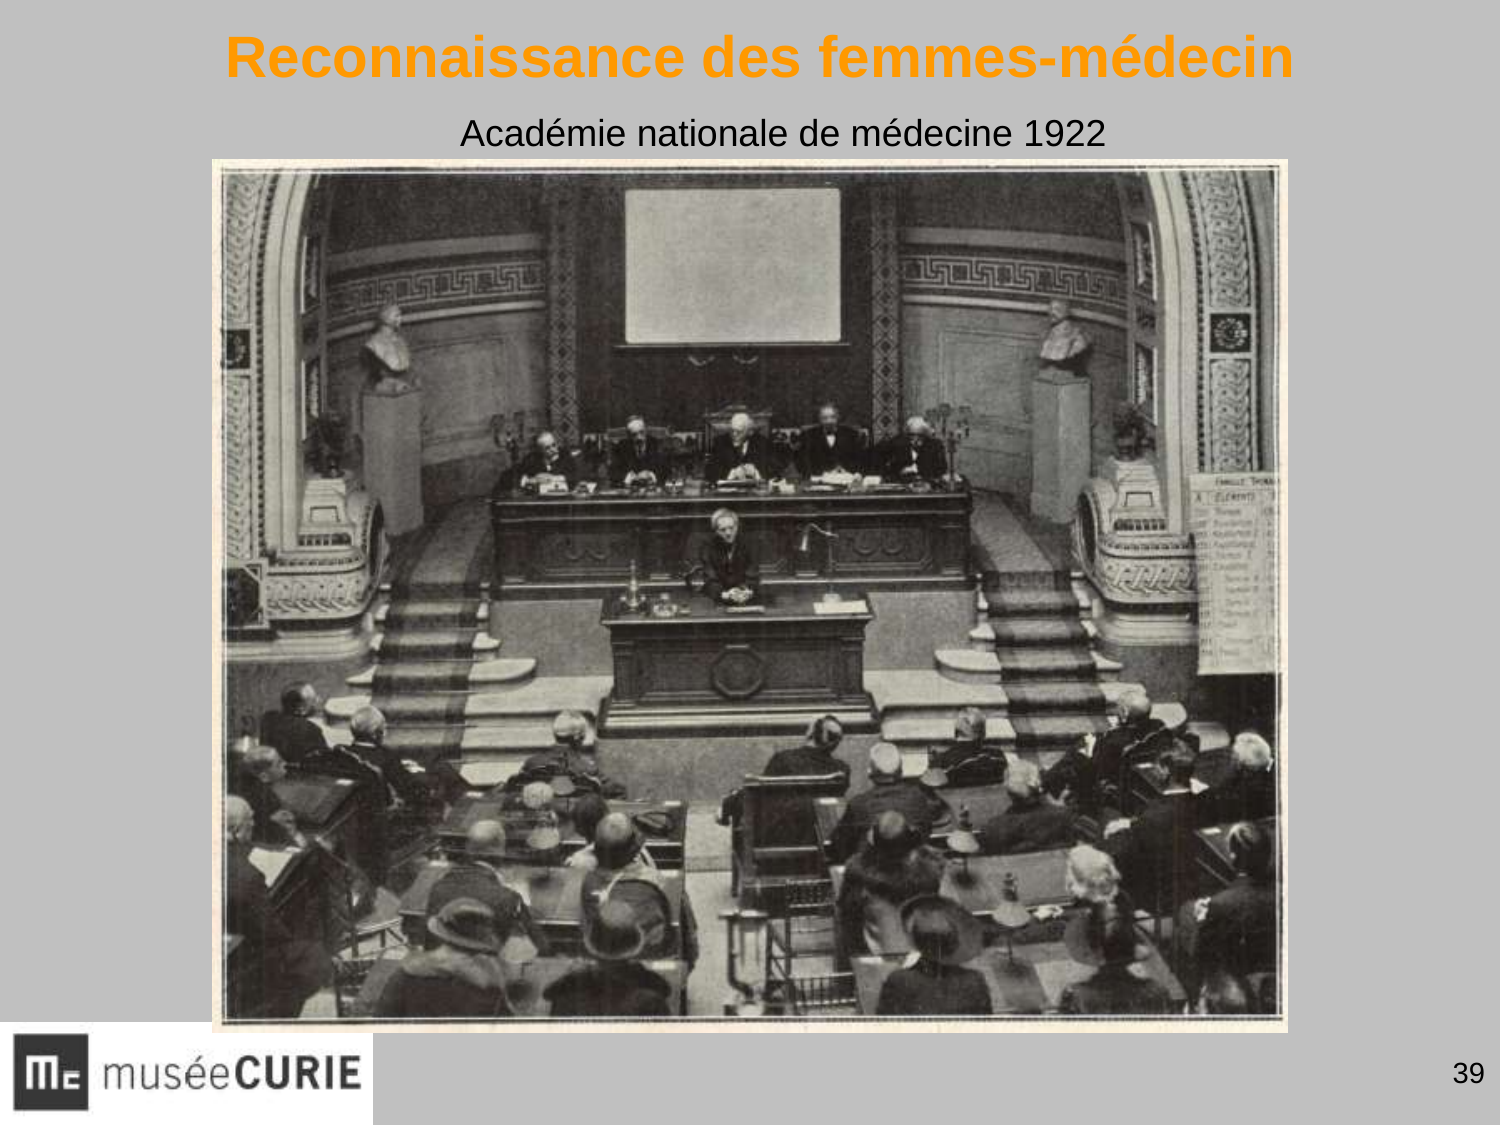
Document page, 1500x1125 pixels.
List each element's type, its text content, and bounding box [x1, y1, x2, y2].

text_box Reconnaissance des femmes-médecin [60, 11, 1461, 97]
picture [0, 163, 1288, 1125]
text_box Académie nationale de médecine 1922 [83, 101, 1484, 163]
text_box <numéro> [1387, 1046, 1500, 1125]
